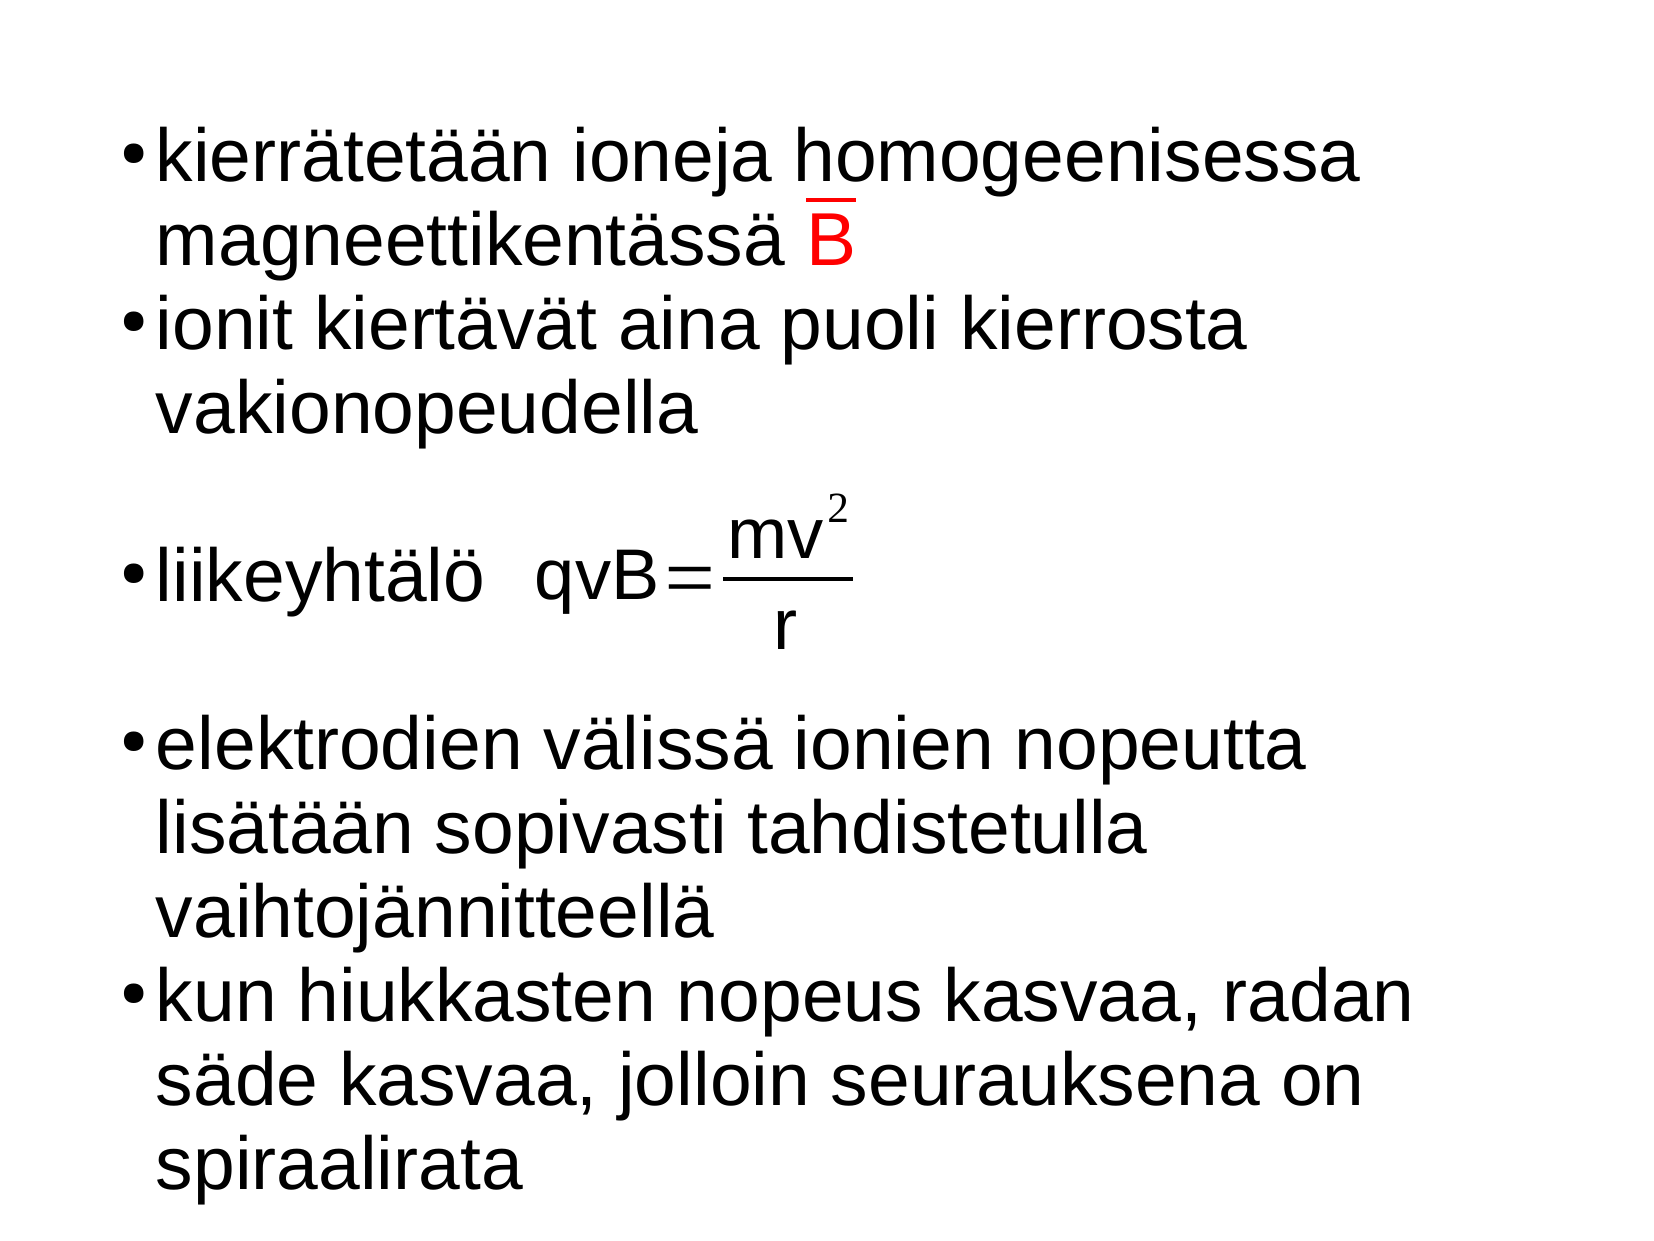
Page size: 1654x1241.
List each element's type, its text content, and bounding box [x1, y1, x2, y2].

chart [528, 484, 863, 665]
text_box kierrätetään ioneja homogeenisessa magneettikentässä B ionit kiertävät aina puoli kierrosta vakionopeudella liikeyhtälö elektrodien välissä ionien nopeutta lisätään sopivasti tahdistetulla vaihtojännitteellä kun hiukkasten nopeus kasvaa, radan säde kasvaa, jolloin seurauksena on spiraalirata [105, 106, 1524, 1213]
